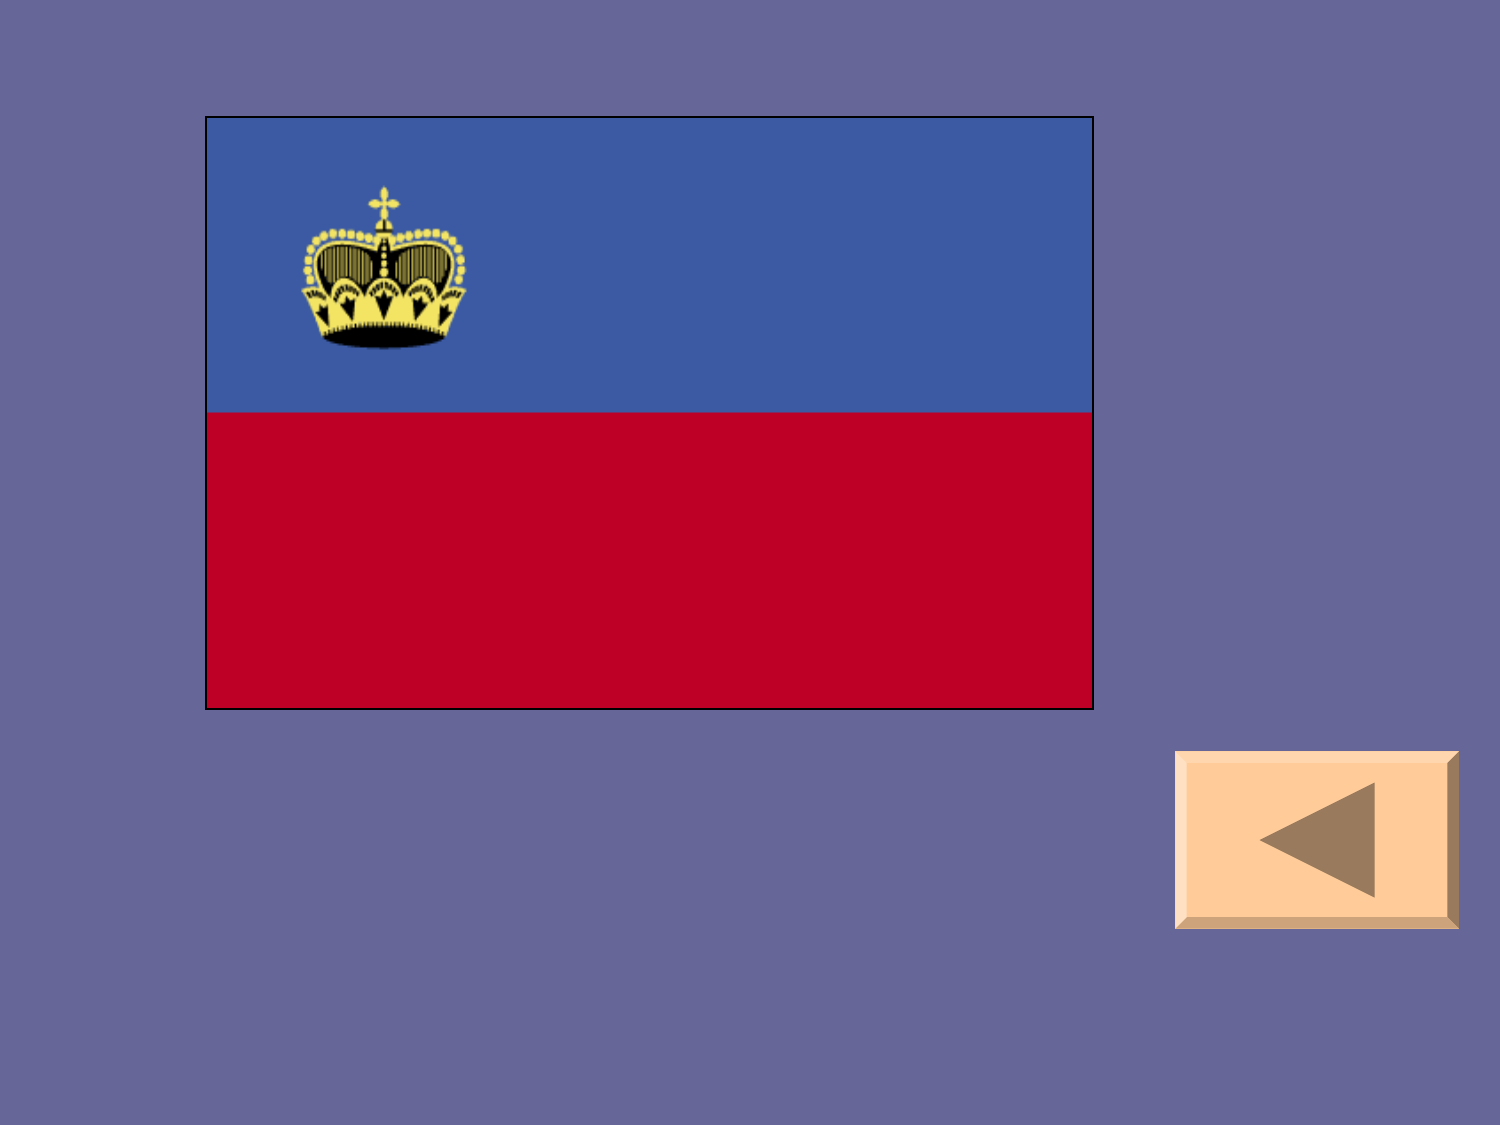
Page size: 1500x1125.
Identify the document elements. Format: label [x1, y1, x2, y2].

picture [206, 117, 1093, 709]
text_box [1176, 751, 1459, 929]
